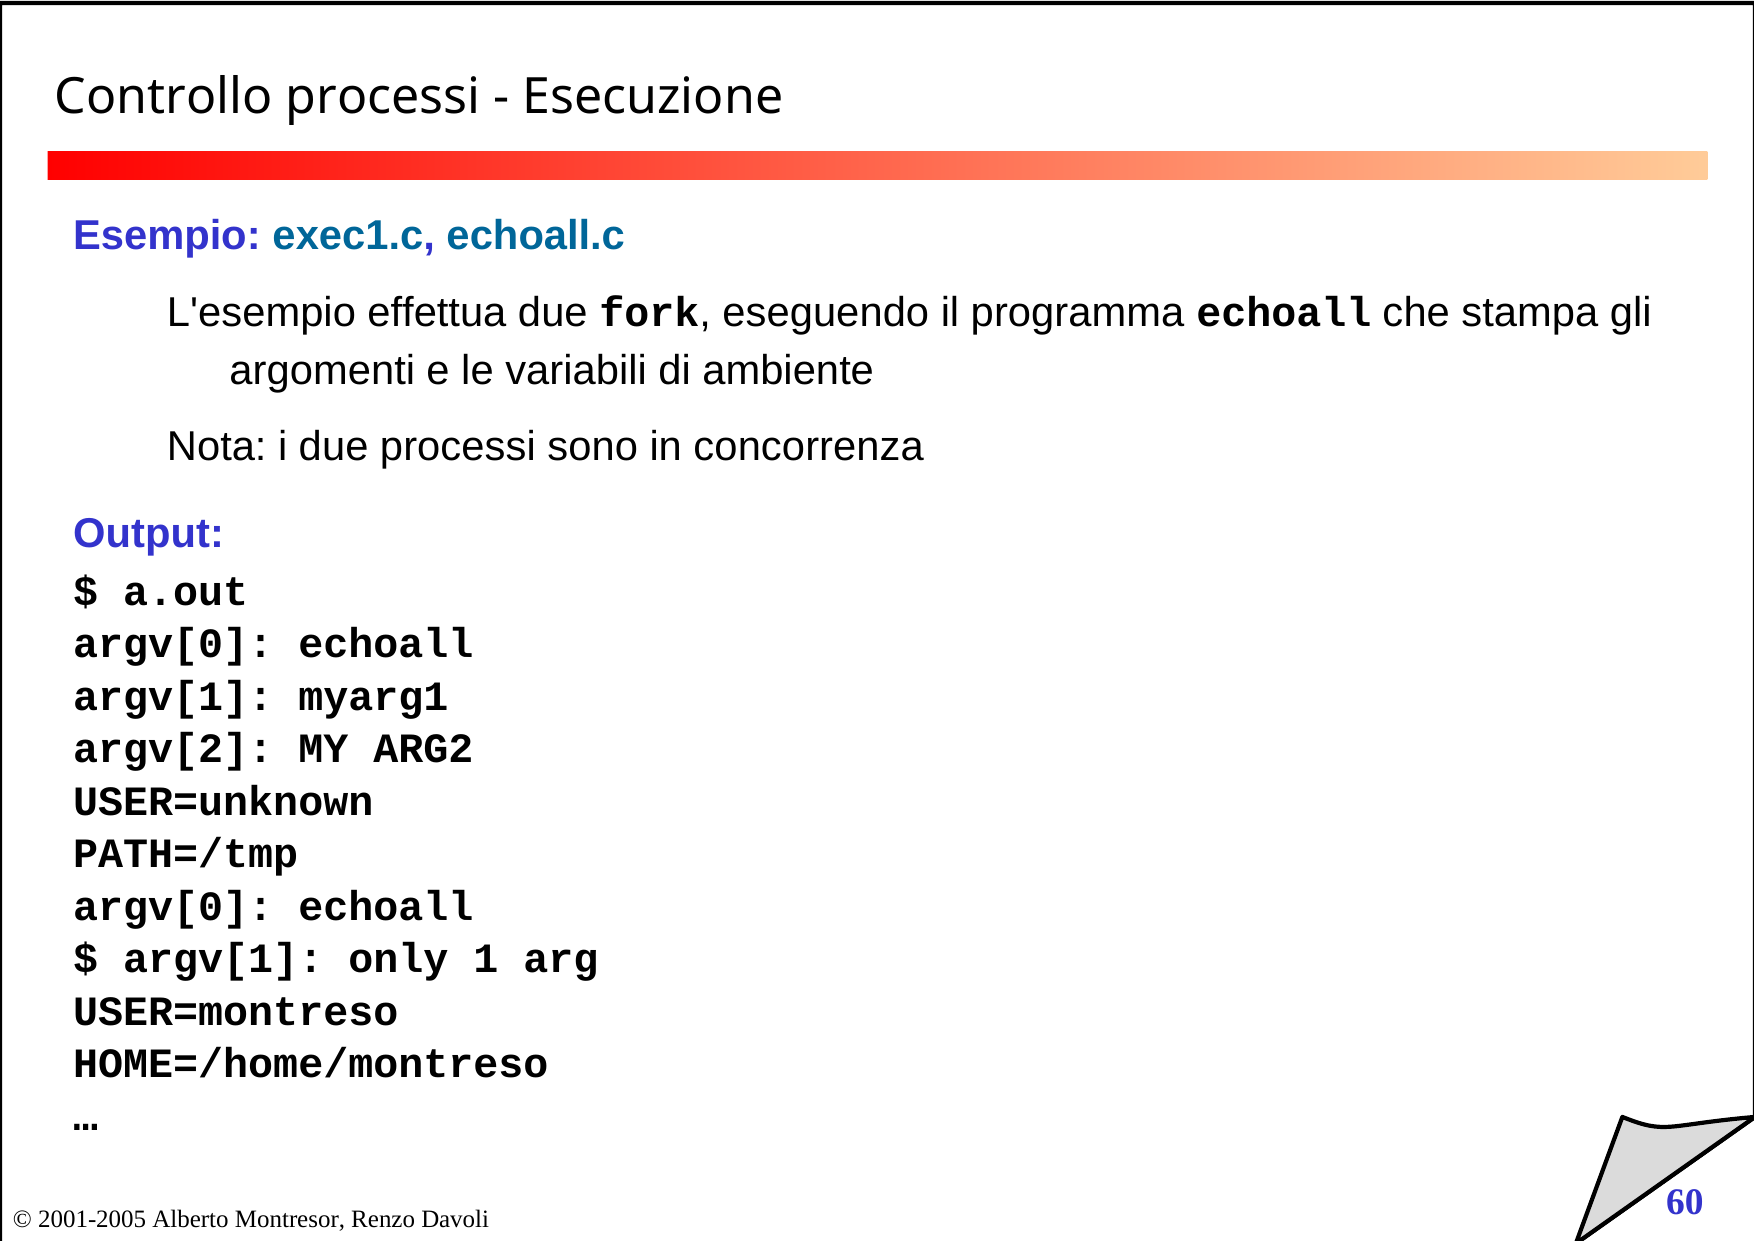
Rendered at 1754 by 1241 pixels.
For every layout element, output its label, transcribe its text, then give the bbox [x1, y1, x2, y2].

title Controllo processi - Esecuzione [40, 49, 1714, 144]
list Esempio: exec1.c, echoall.c L'esempio effettua due fork, eseguendo il programma echoall che stampa gli argomenti e le variabili di ambiente Nota: i due processi sono in concorrenza Output: $ a.out argv[0]: echoall argv[1]: myarg1 argv[2]: MY ARG2 USER=unknown PATH=/tmp argv[0]: echoall $ argv[1]: only 1 arg USER=montreso HOME=/home/montreso … [58, 200, 1696, 1241]
